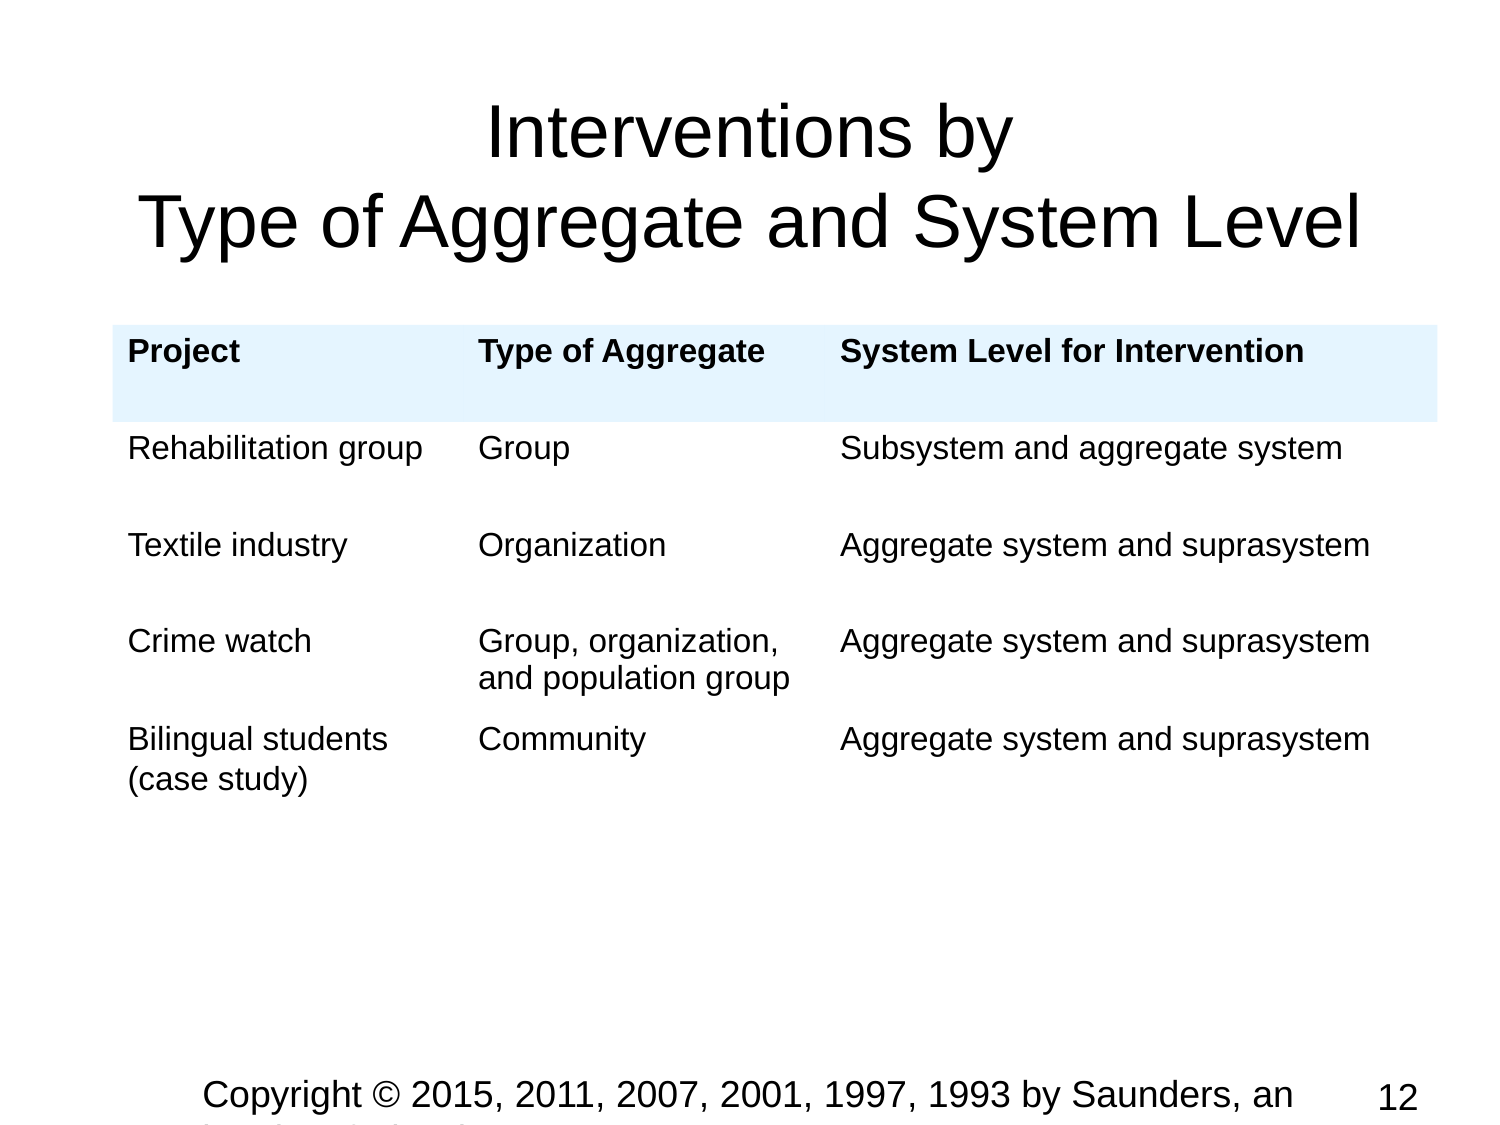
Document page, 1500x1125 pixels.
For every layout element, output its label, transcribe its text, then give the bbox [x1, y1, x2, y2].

footer Copyright © 2015, 2011, 2007, 2001, 1997, 1993 by Saunders, an imprint of Elsevier Inc. [187, 1062, 1313, 1125]
table_cell Bilingual students (case study) [113, 712, 463, 810]
table_cell Organization [463, 519, 825, 615]
table_cell Crime watch [113, 615, 463, 712]
table_cell Group, organization, and population group [463, 615, 825, 712]
slide_number <number> [1362, 1065, 1463, 1125]
table_header System Level for Intervention [825, 325, 1437, 422]
table_cell Rehabilitation group [113, 422, 463, 519]
table_header Project [113, 325, 463, 422]
title Interventions by Type of Aggregate and System Level [112, 75, 1388, 250]
table_cell Aggregate system and suprasystem [825, 712, 1437, 810]
table_cell Group [463, 422, 825, 519]
table_cell Subsystem and aggregate system [825, 422, 1437, 519]
table_cell Community [463, 712, 825, 810]
table_cell Aggregate system and suprasystem [825, 519, 1437, 615]
table_cell Textile industry [113, 519, 463, 615]
table_header Type of Aggregate [463, 325, 825, 422]
table_cell Aggregate system and suprasystem [825, 615, 1437, 712]
